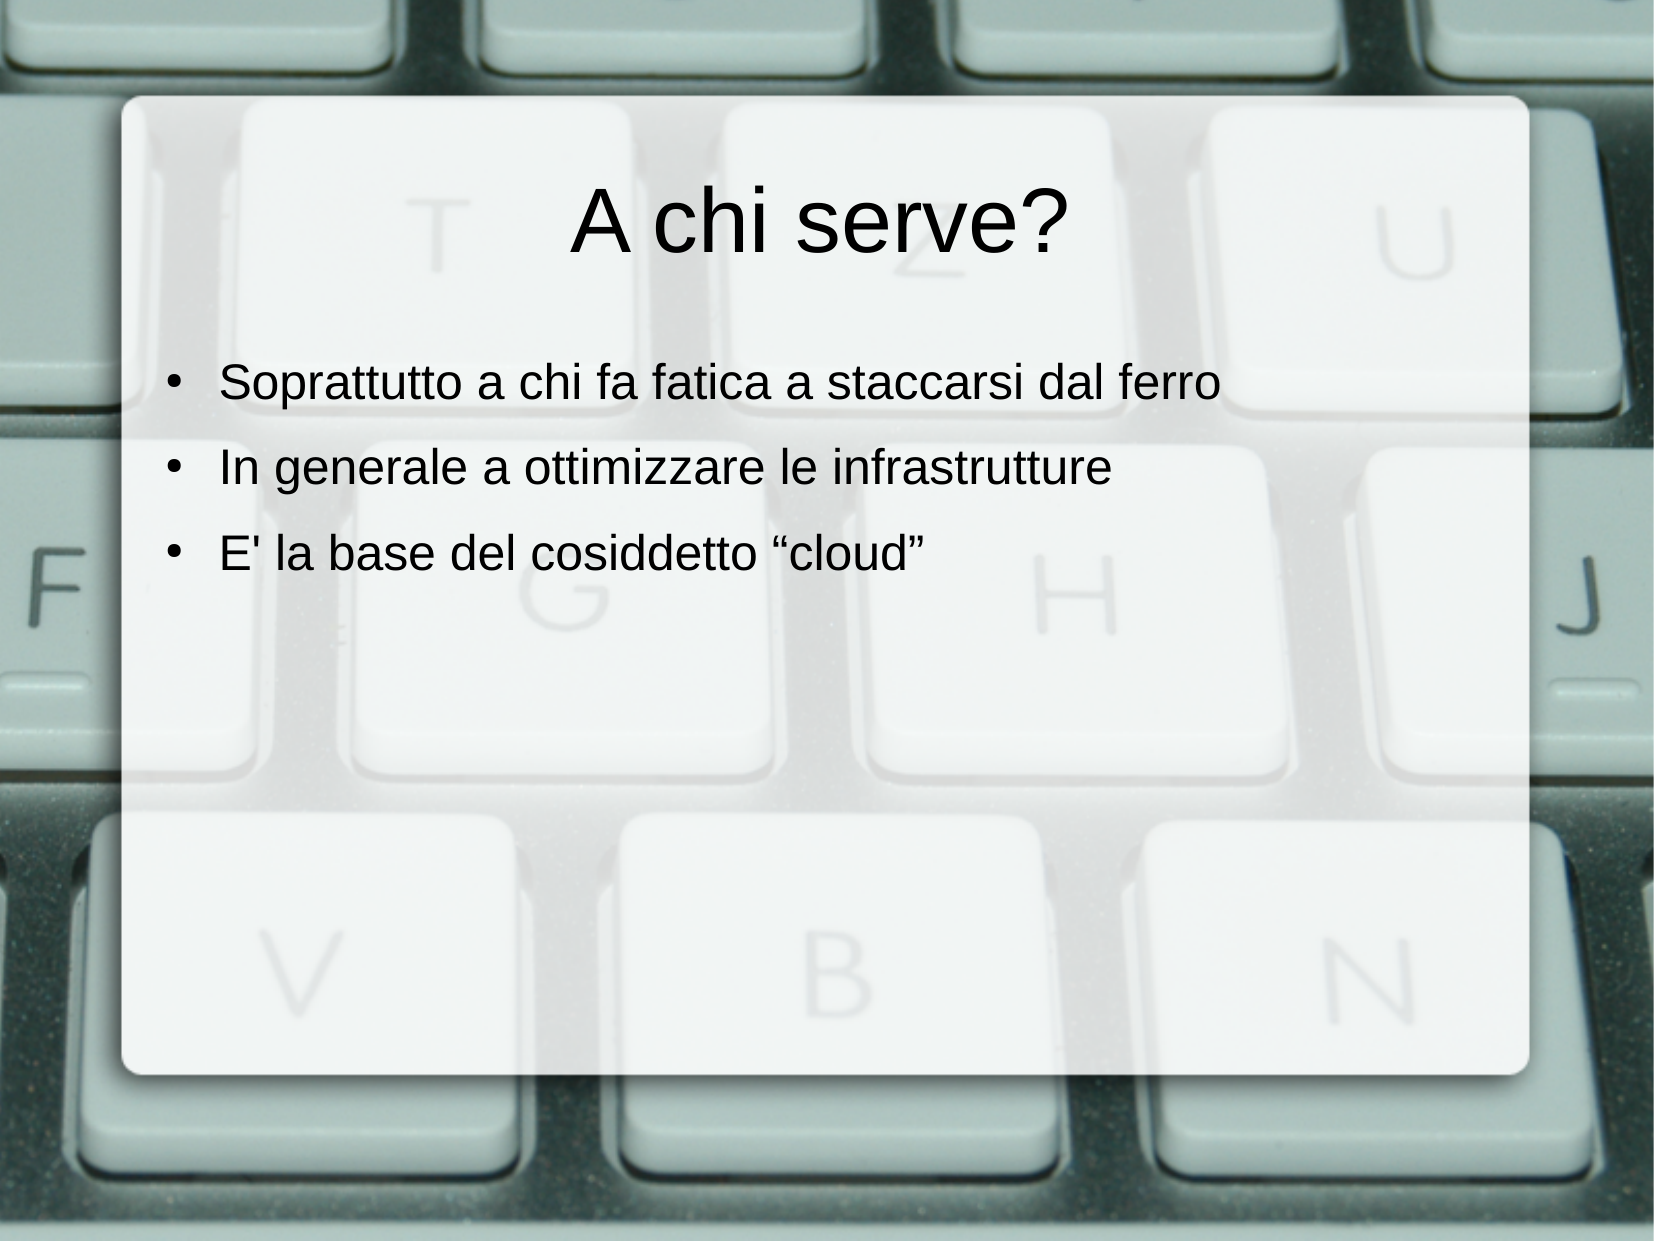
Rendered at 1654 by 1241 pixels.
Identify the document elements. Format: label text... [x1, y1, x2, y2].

list Soprattutto a chi fa fatica a staccarsi dal ferro In generale a ottimizzare le infrastrutture E' la base del cosiddetto “cloud” [147, 354, 1506, 1074]
picture [0, 0, 1654, 1241]
title A chi serve? [135, 117, 1506, 325]
